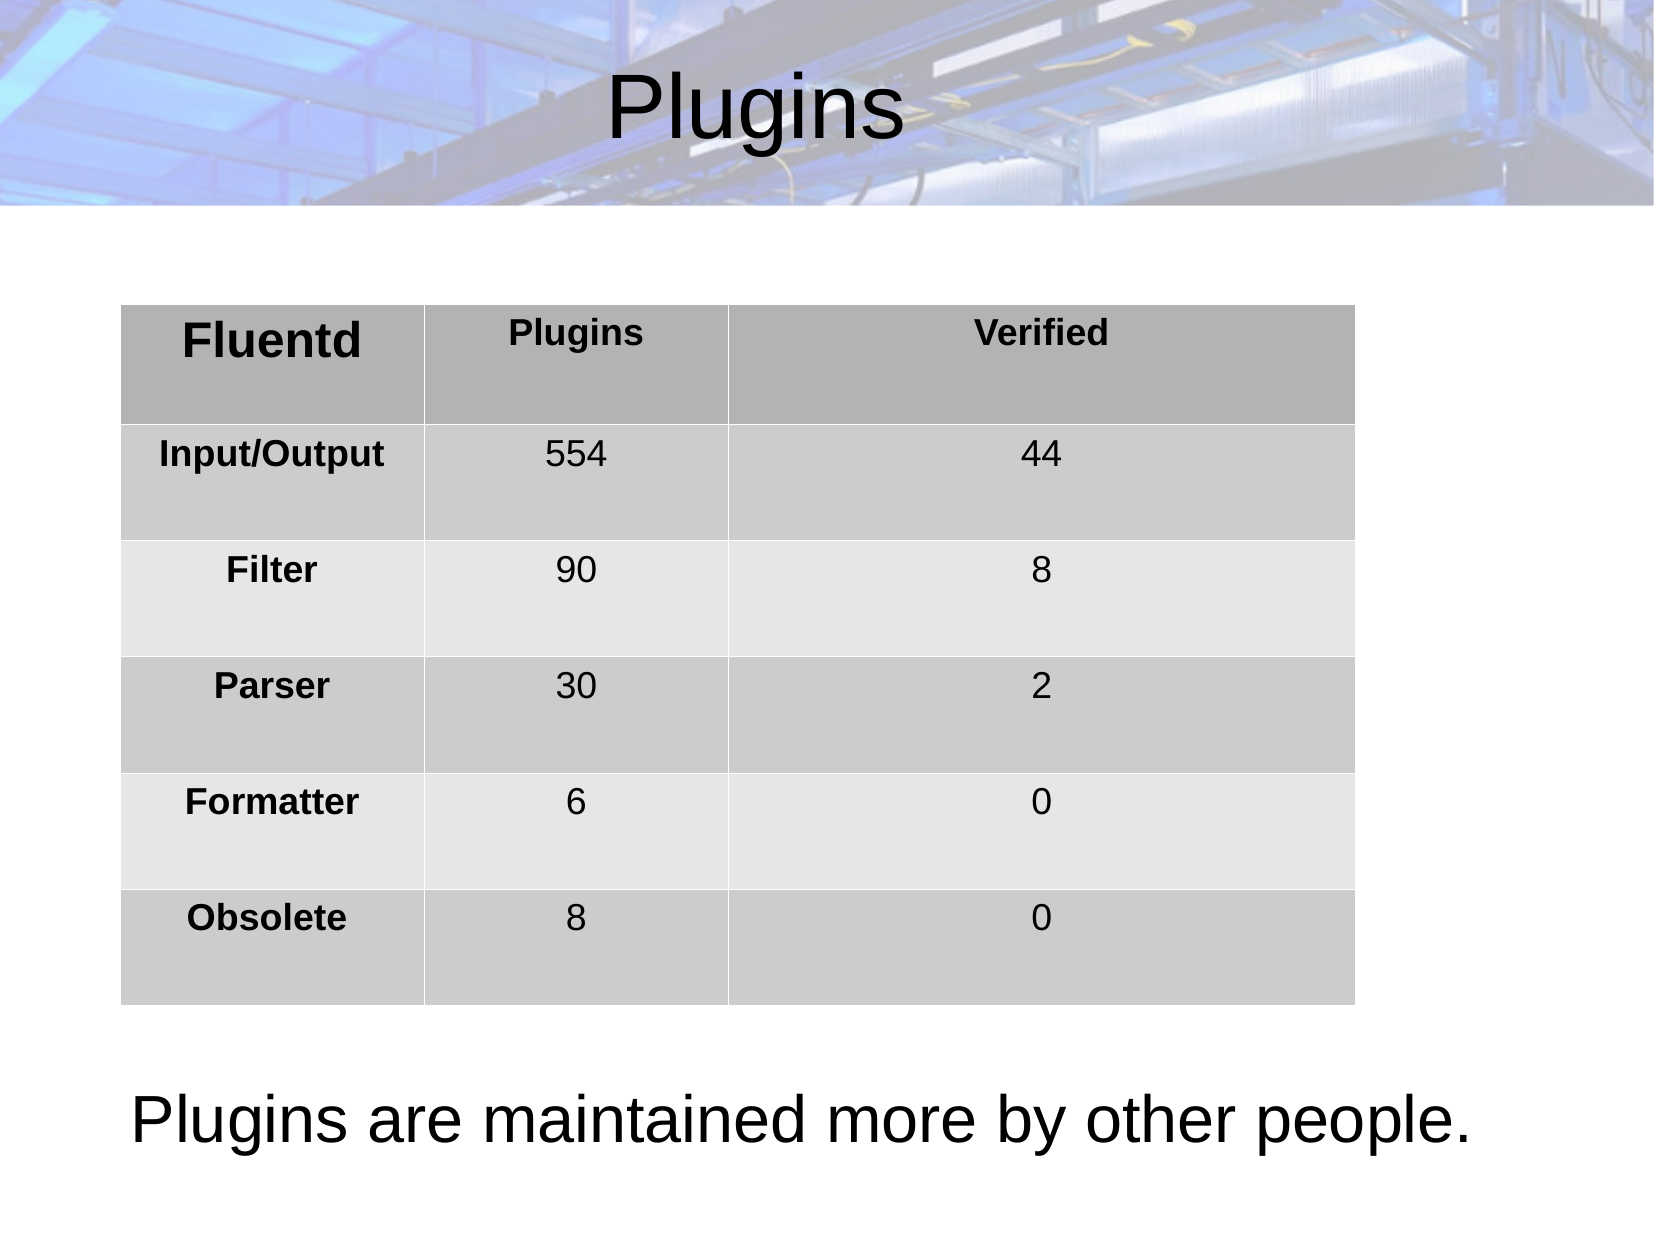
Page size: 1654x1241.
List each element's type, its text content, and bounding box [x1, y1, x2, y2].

table_cell 0 [729, 774, 1355, 889]
table_cell Parser [121, 657, 424, 773]
table_cell 30 [425, 657, 728, 773]
text_box Plugins are maintained more by other people. [75, 1035, 1531, 1205]
table_header Verified [729, 305, 1355, 424]
table_cell 44 [729, 425, 1355, 540]
table_header Fluentd [121, 305, 424, 424]
table_cell Input/Output [121, 425, 424, 540]
table_cell Obsolete [121, 890, 424, 1005]
table_cell Formatter [121, 774, 424, 889]
table_cell 8 [729, 541, 1355, 656]
table_cell 554 [425, 425, 728, 540]
picture [0, 0, 1654, 1241]
table_cell 8 [425, 890, 728, 1005]
table_cell Filter [121, 541, 424, 656]
table_header Plugins [425, 305, 728, 424]
title Plugins [11, 2, 1501, 211]
table_cell 2 [729, 657, 1355, 773]
table_cell 6 [425, 774, 728, 889]
table_cell 0 [729, 890, 1355, 1005]
table_cell 90 [425, 541, 728, 656]
